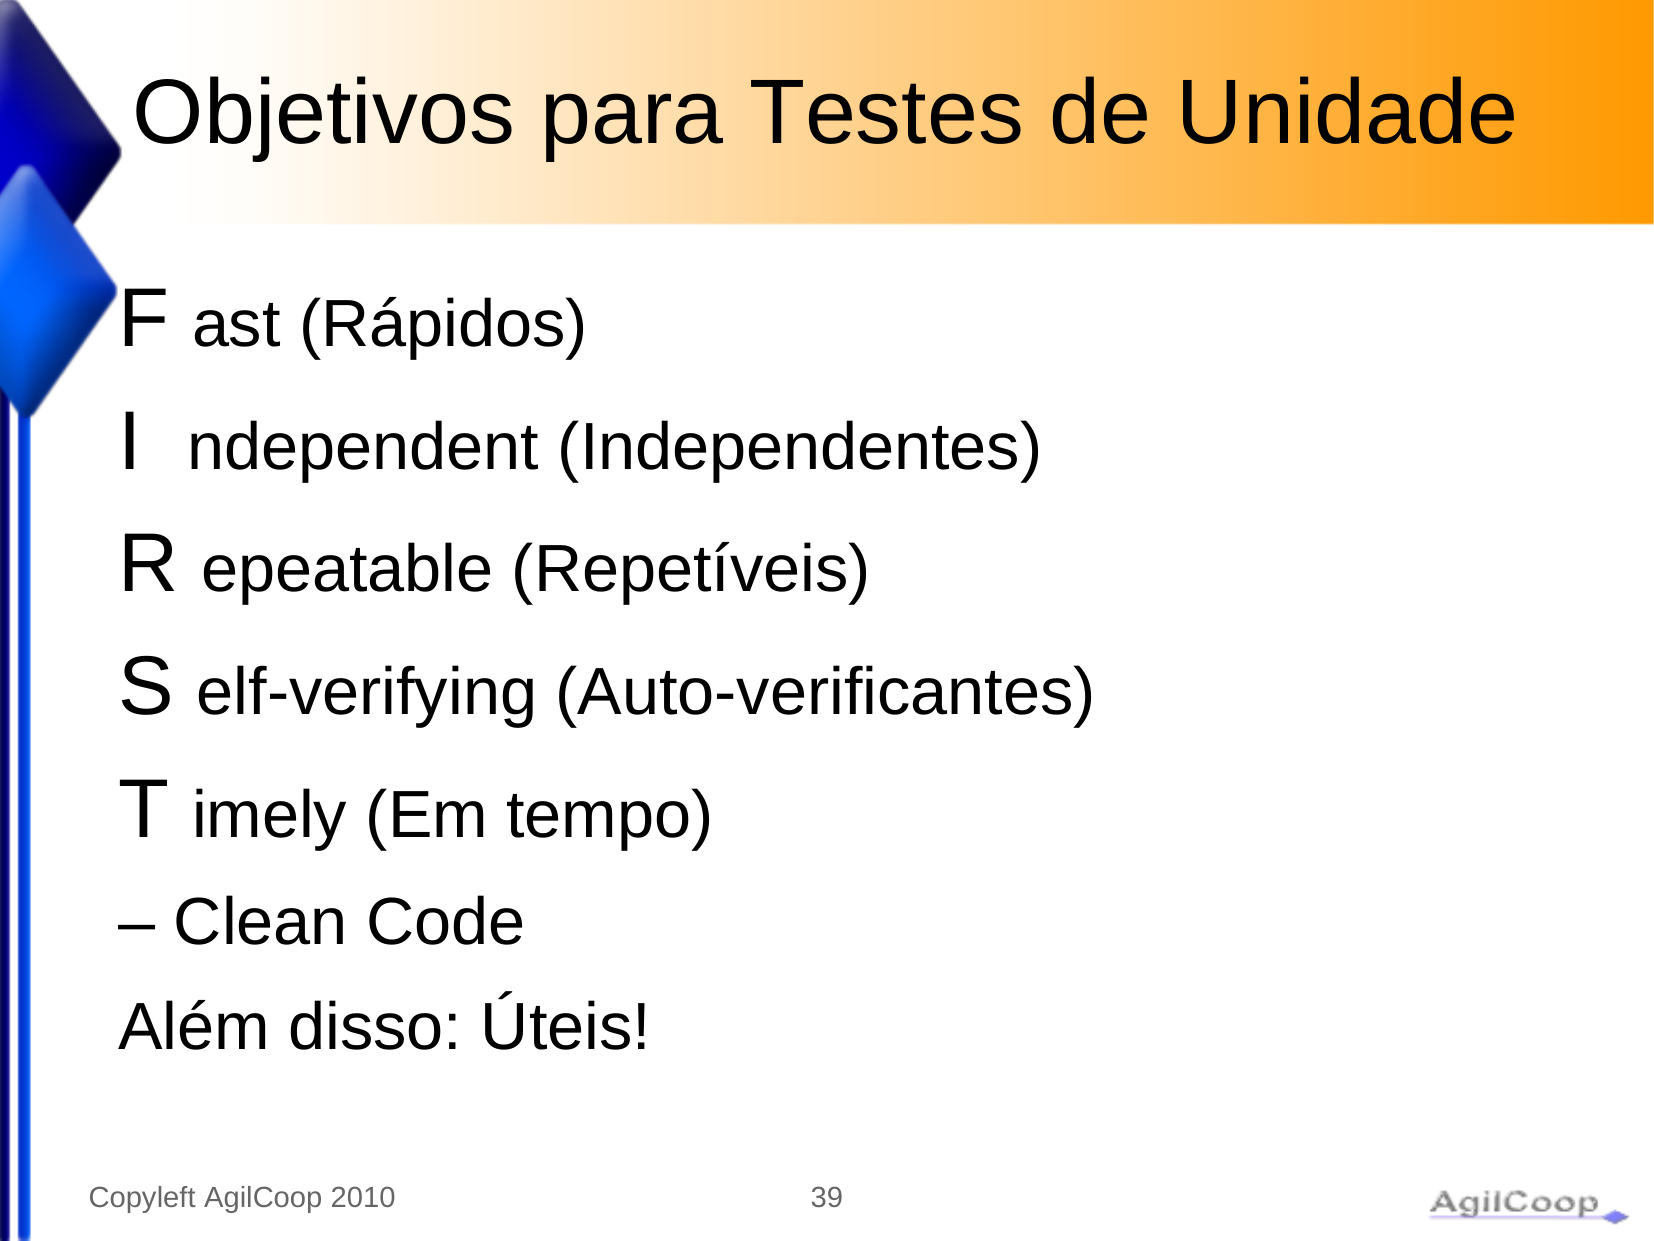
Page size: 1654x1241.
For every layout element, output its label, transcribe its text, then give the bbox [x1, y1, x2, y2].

picture [0, 0, 1654, 1241]
title Objetivos para Testes de Unidade [82, 8, 1571, 216]
list F ast (Rápidos) I ndependent (Independentes) R epeatable (Repetíveis) S elf-verifying (Auto-verificantes) T imely (Em tempo) – Clean Code Além disso: Úteis! [118, 271, 1607, 1108]
